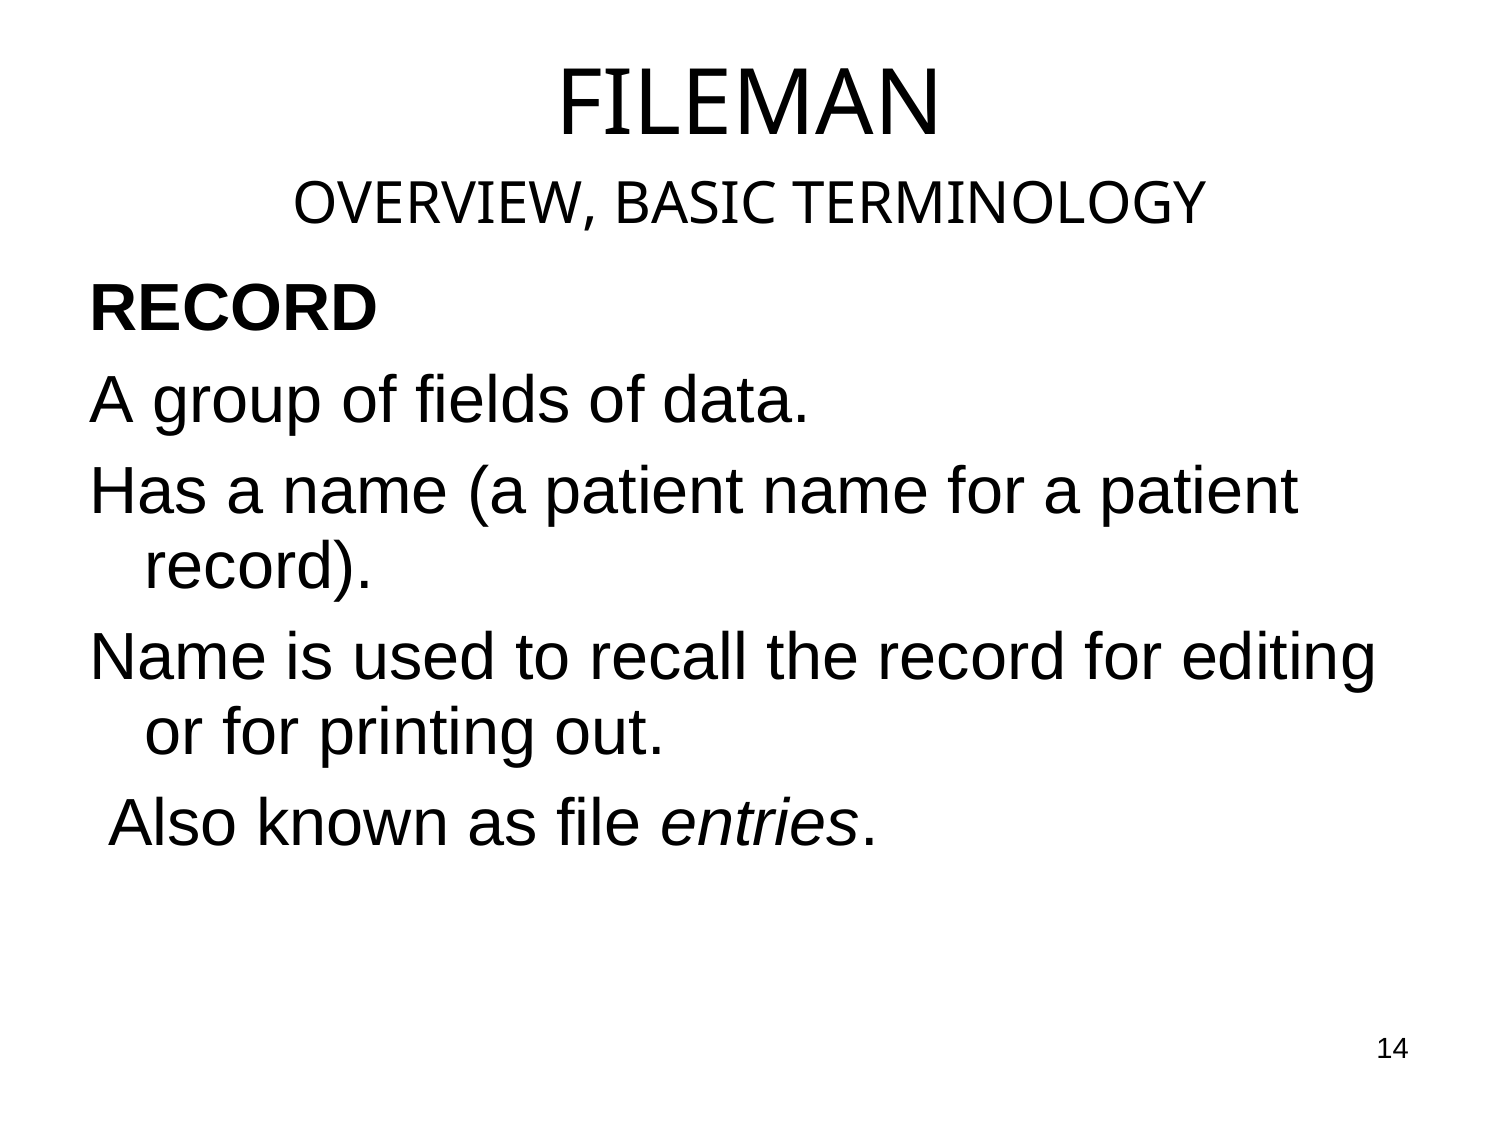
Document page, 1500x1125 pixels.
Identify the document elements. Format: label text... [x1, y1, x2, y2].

list RECORD A group of fields of data. Has a name (a patient name for a patient record). Name is used to recall the record for editing or for printing out. Also known as file entries. [75, 262, 1426, 1006]
title FILEMAN OVERVIEW, BASIC TERMINOLOGY [75, 21, 1426, 257]
